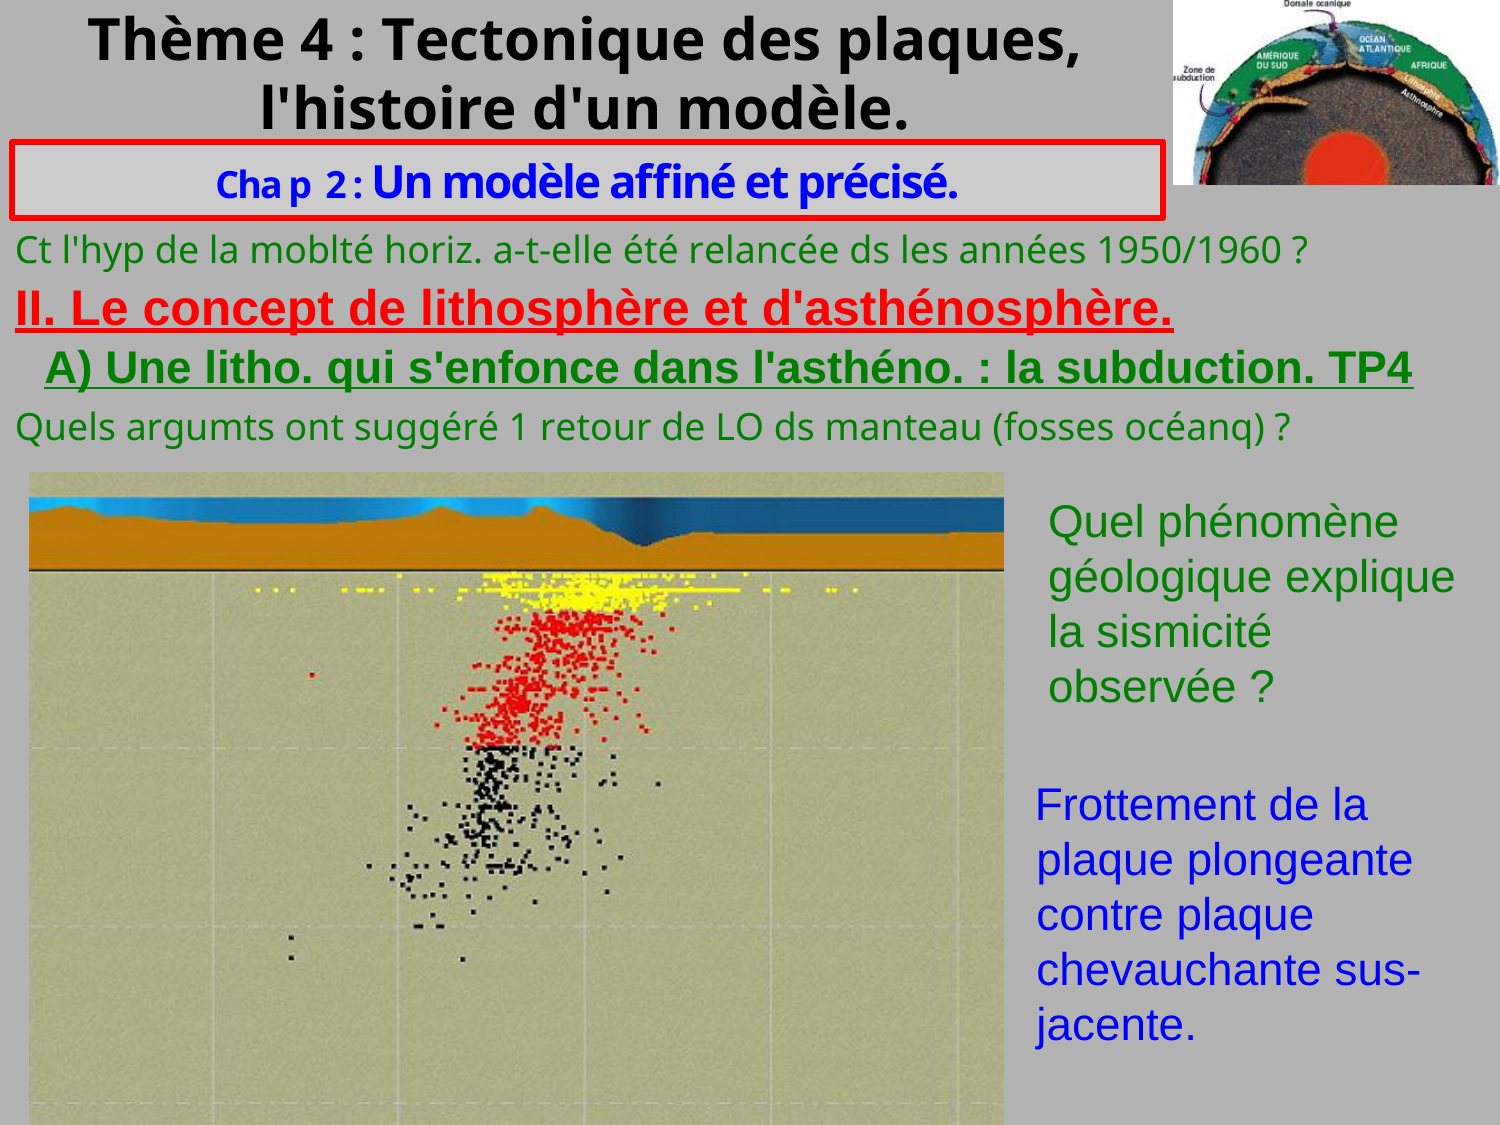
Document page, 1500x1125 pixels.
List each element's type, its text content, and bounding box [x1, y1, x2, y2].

picture [29, 472, 1004, 1125]
text_box Quels argumts ont suggéré 1 retour de LO ds manteau (fosses océanq) ? [0, 395, 1500, 456]
text_box Ct l'hyp de la moblté horiz. a-t-elle été relancée ds les années 1950/1960 ? [0, 218, 1500, 279]
text_box Cha p 2 : Un modèle affiné et précisé. [11, 141, 1164, 218]
picture [1173, 0, 1500, 185]
text_box Frottement de la plaque plongeante contre plaque chevauchante sus-jacente. [1003, 767, 1477, 1058]
text_box A) Une litho. qui s'enfonce dans l'asthéno. : la subduction. TP4 [29, 330, 1500, 401]
text_box Quel phénomène géologique explique la sismicité observée ? [1033, 484, 1477, 719]
text_box II. Le concept de lithosphère et d'asthénosphère. [0, 279, 1418, 343]
text_box Thème 4 : Tectonique des plaques, l'histoire d'un modèle. [0, 0, 1173, 150]
